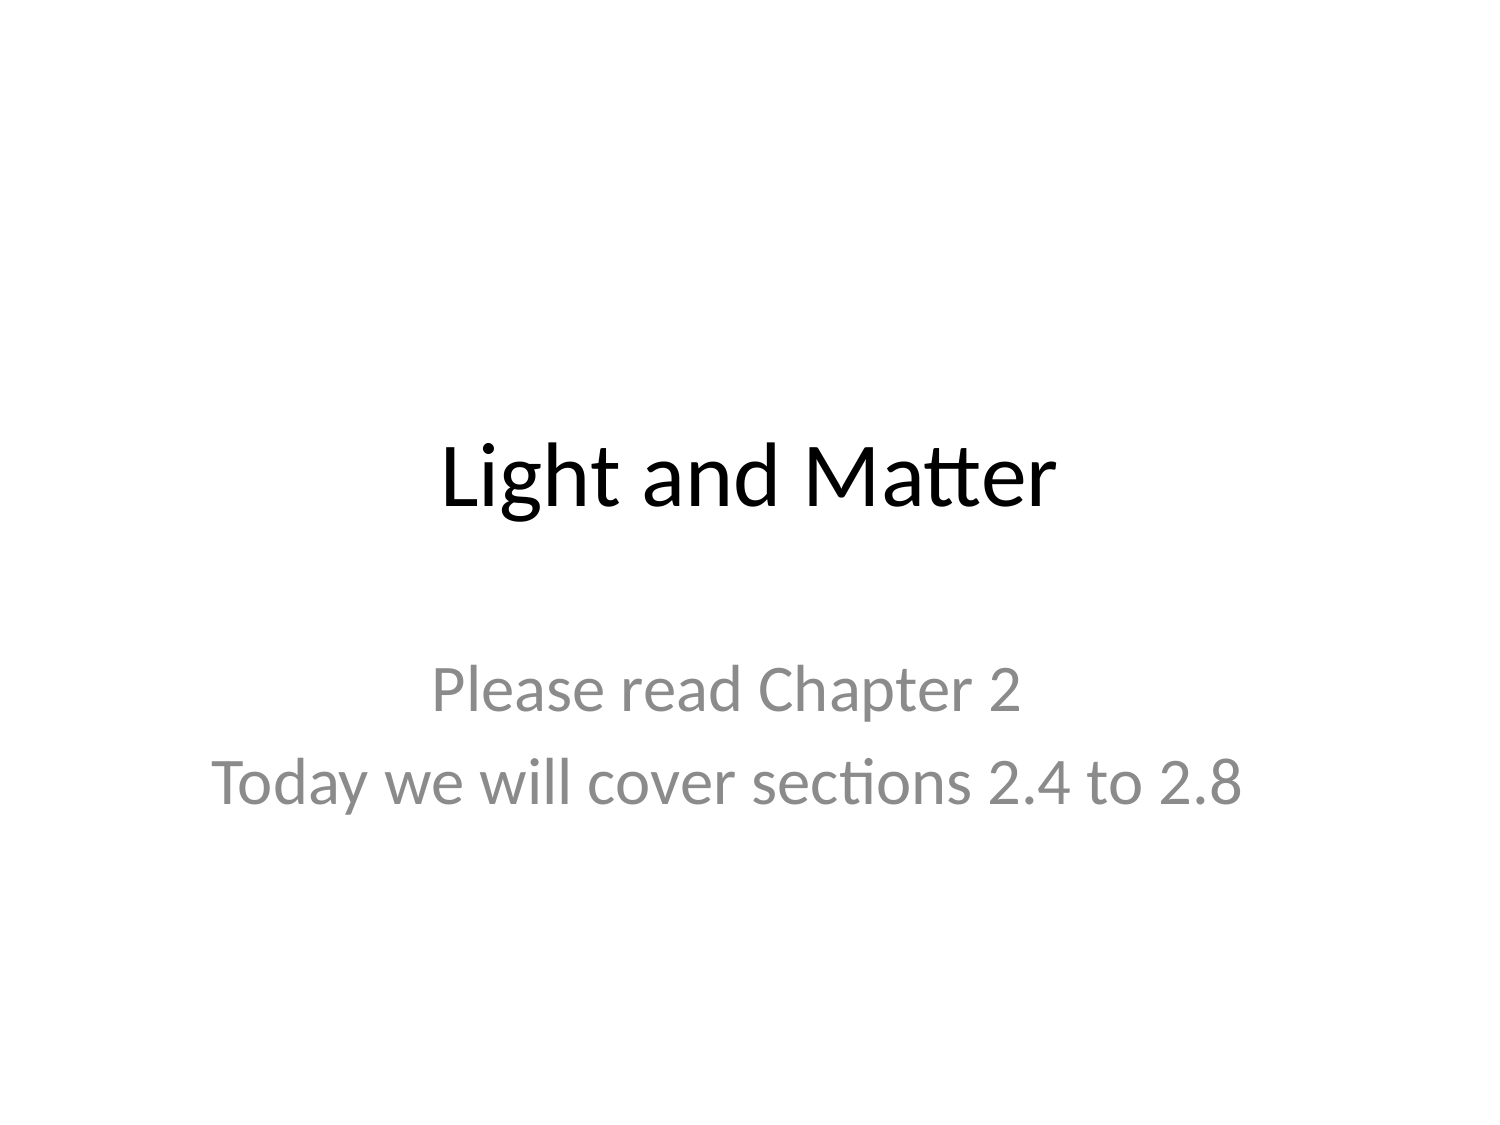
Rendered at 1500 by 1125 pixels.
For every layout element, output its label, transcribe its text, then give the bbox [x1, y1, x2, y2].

subtitle Please read Chapter 2 Today we will cover sections 2.4 to 2.8 [67, 637, 1388, 925]
title Light and Matter [112, 349, 1388, 591]
